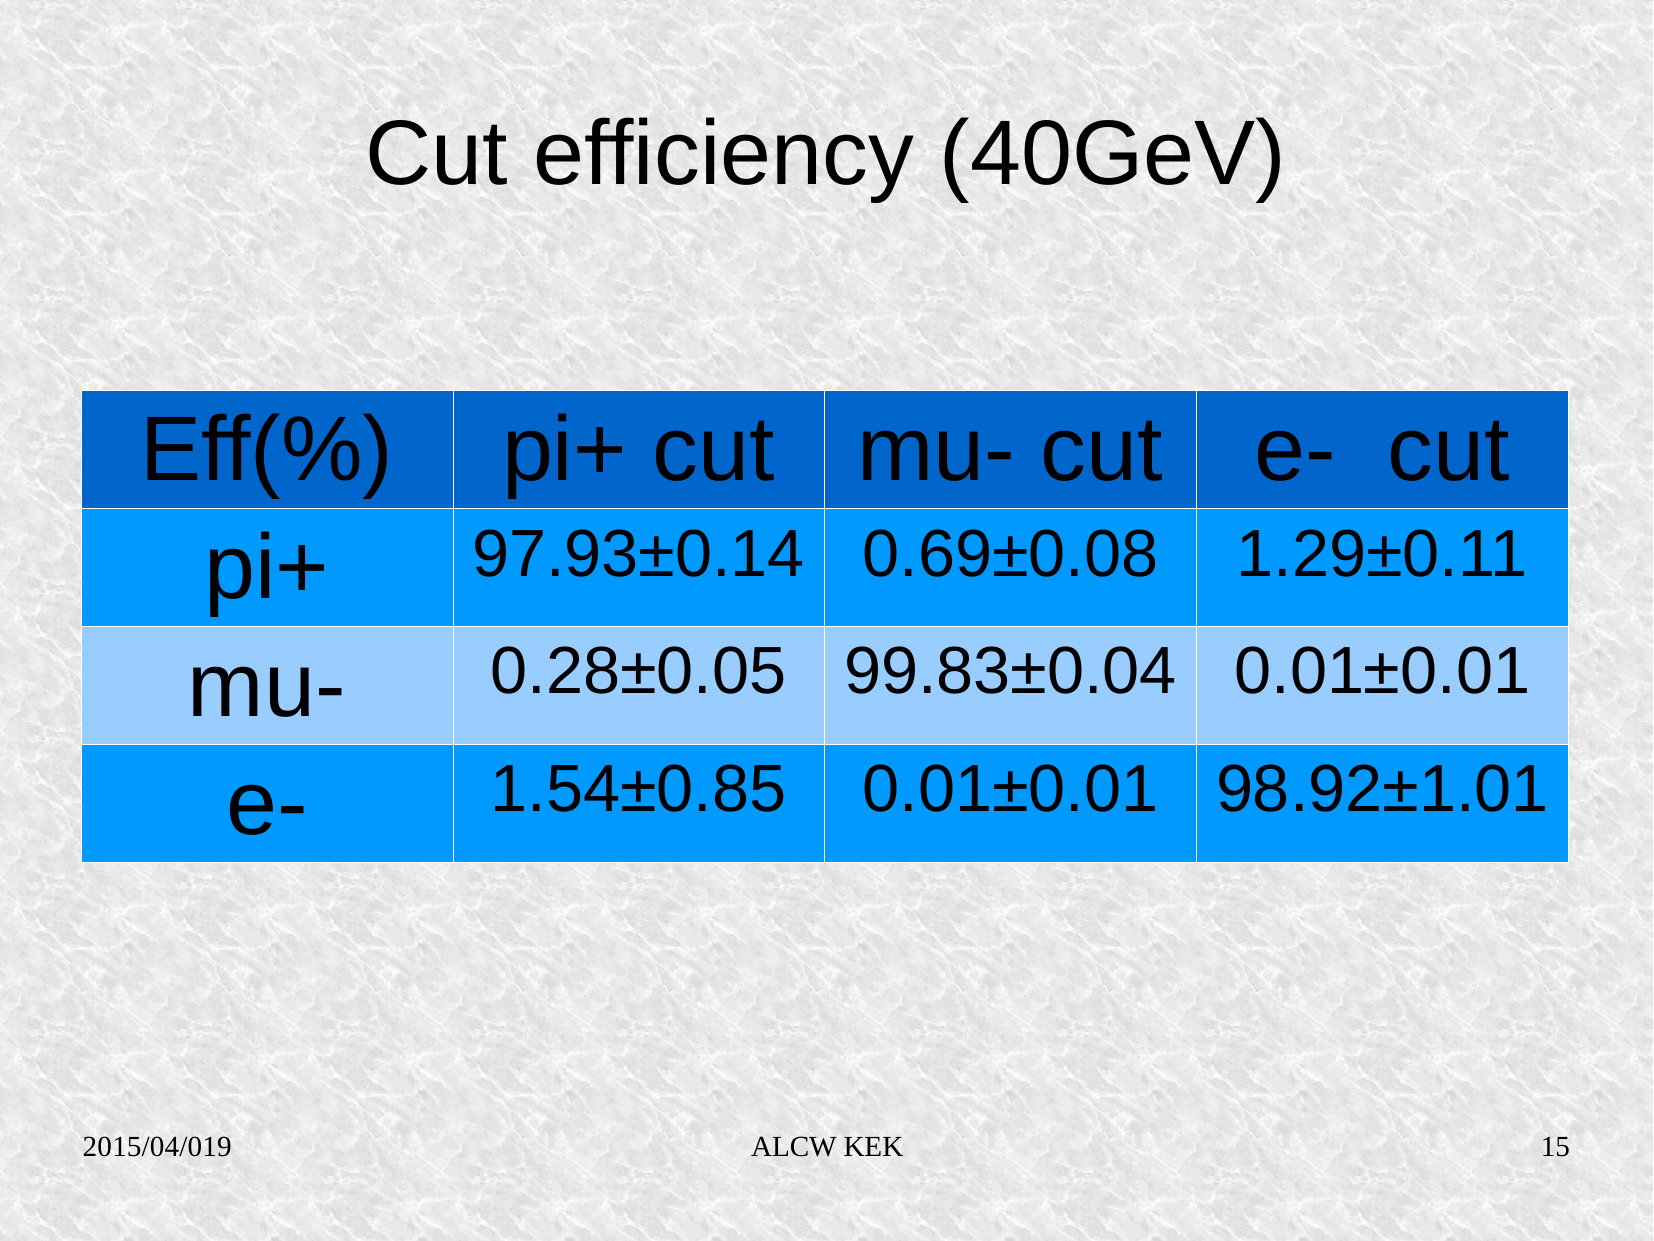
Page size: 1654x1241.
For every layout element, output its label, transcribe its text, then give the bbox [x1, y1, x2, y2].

title Cut efficiency (40GeV) [82, 49, 1571, 257]
table_cell mu- [82, 627, 453, 744]
picture [0, 0, 1654, 1241]
table_cell 1.54±0.85 [454, 745, 824, 862]
table_cell 0.01±0.01 [1197, 627, 1568, 744]
table_cell 98.92±1.01 [1197, 745, 1568, 862]
table_cell 99.83±0.04 [825, 627, 1196, 744]
table_header e- cut [1197, 391, 1568, 508]
table_cell 97.93±0.14 [454, 509, 824, 626]
table_cell 1.29±0.11 [1197, 509, 1568, 626]
table_header pi+ cut [454, 391, 824, 508]
table_header Eff(%) [82, 391, 453, 508]
table_cell 0.69±0.08 [825, 509, 1196, 626]
table_cell pi+ [82, 509, 453, 626]
table_cell e- [82, 745, 453, 862]
table_cell 0.01±0.01 [825, 745, 1196, 862]
table_cell 0.28±0.05 [454, 627, 824, 744]
table_header mu- cut [825, 391, 1196, 508]
